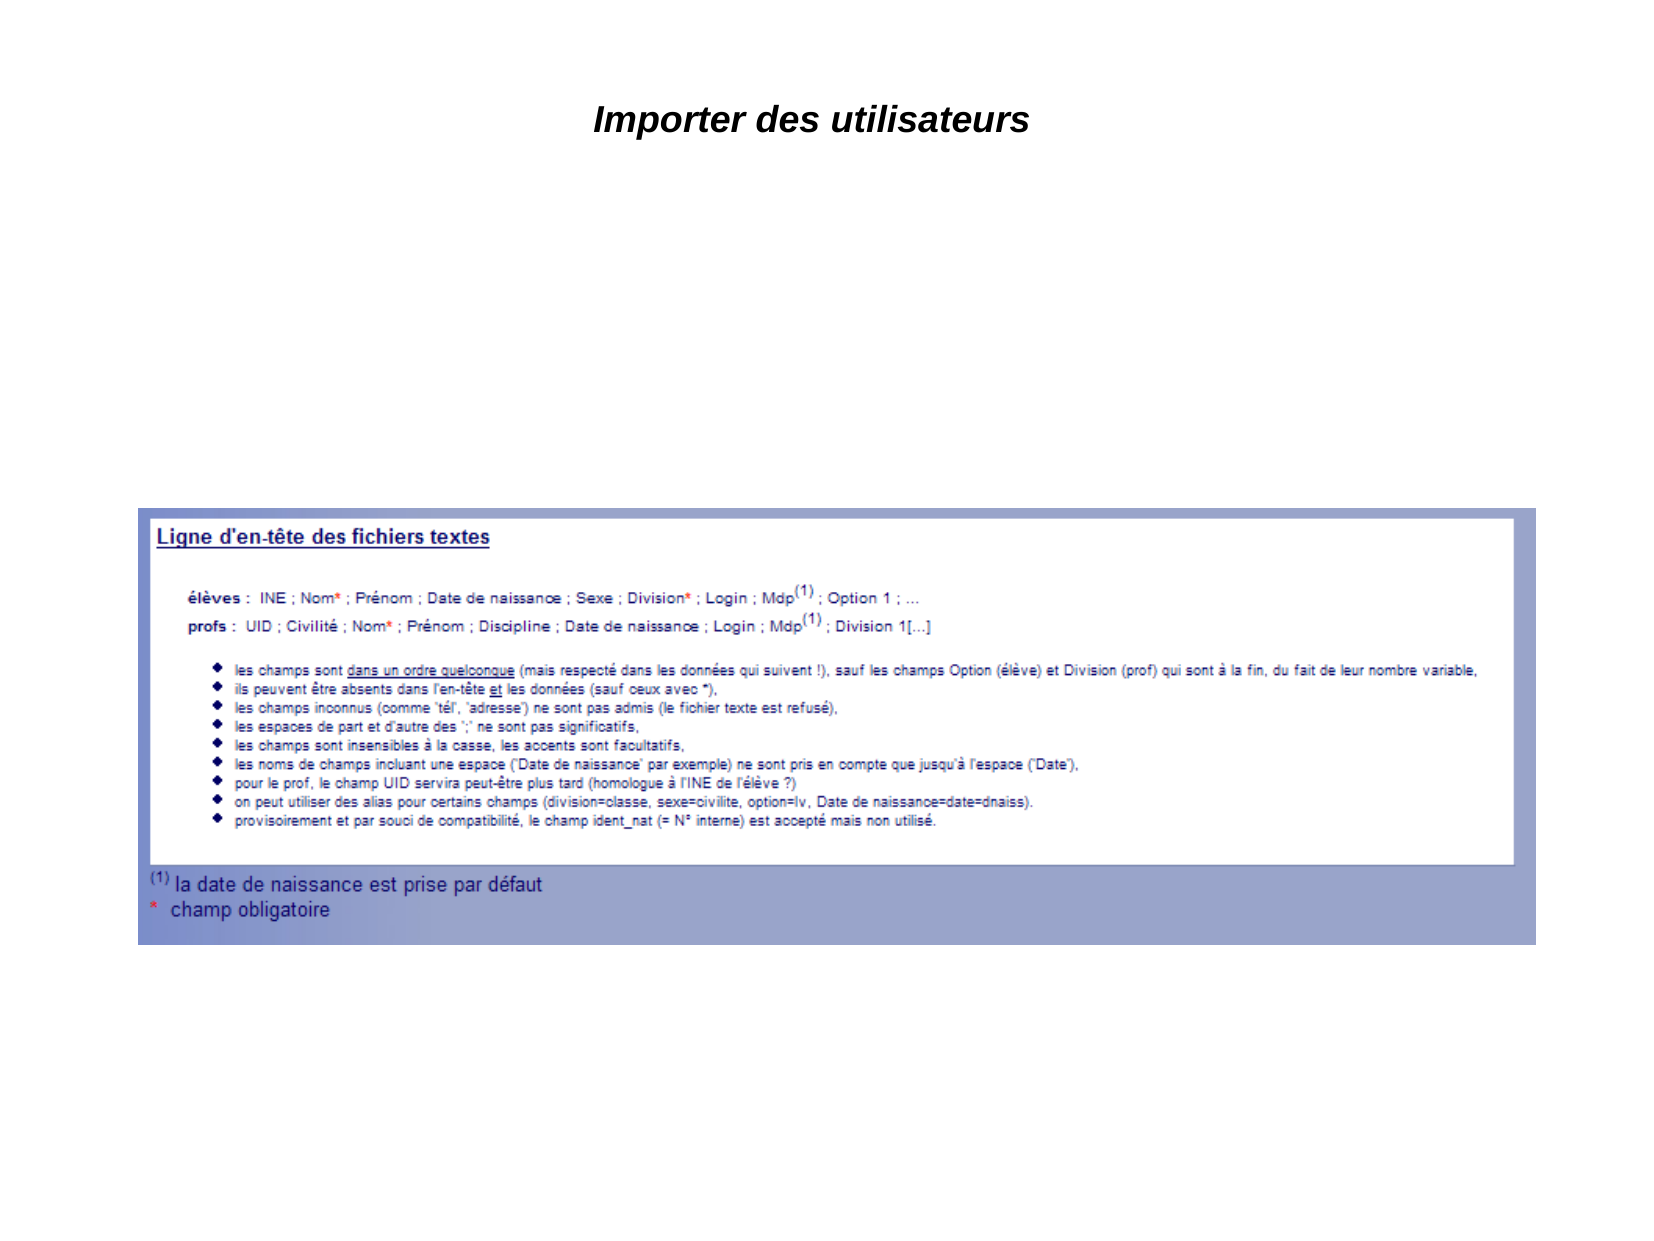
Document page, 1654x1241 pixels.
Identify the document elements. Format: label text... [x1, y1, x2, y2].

picture [138, 508, 1536, 945]
text_box Importer des utilisateurs [413, 91, 1211, 149]
